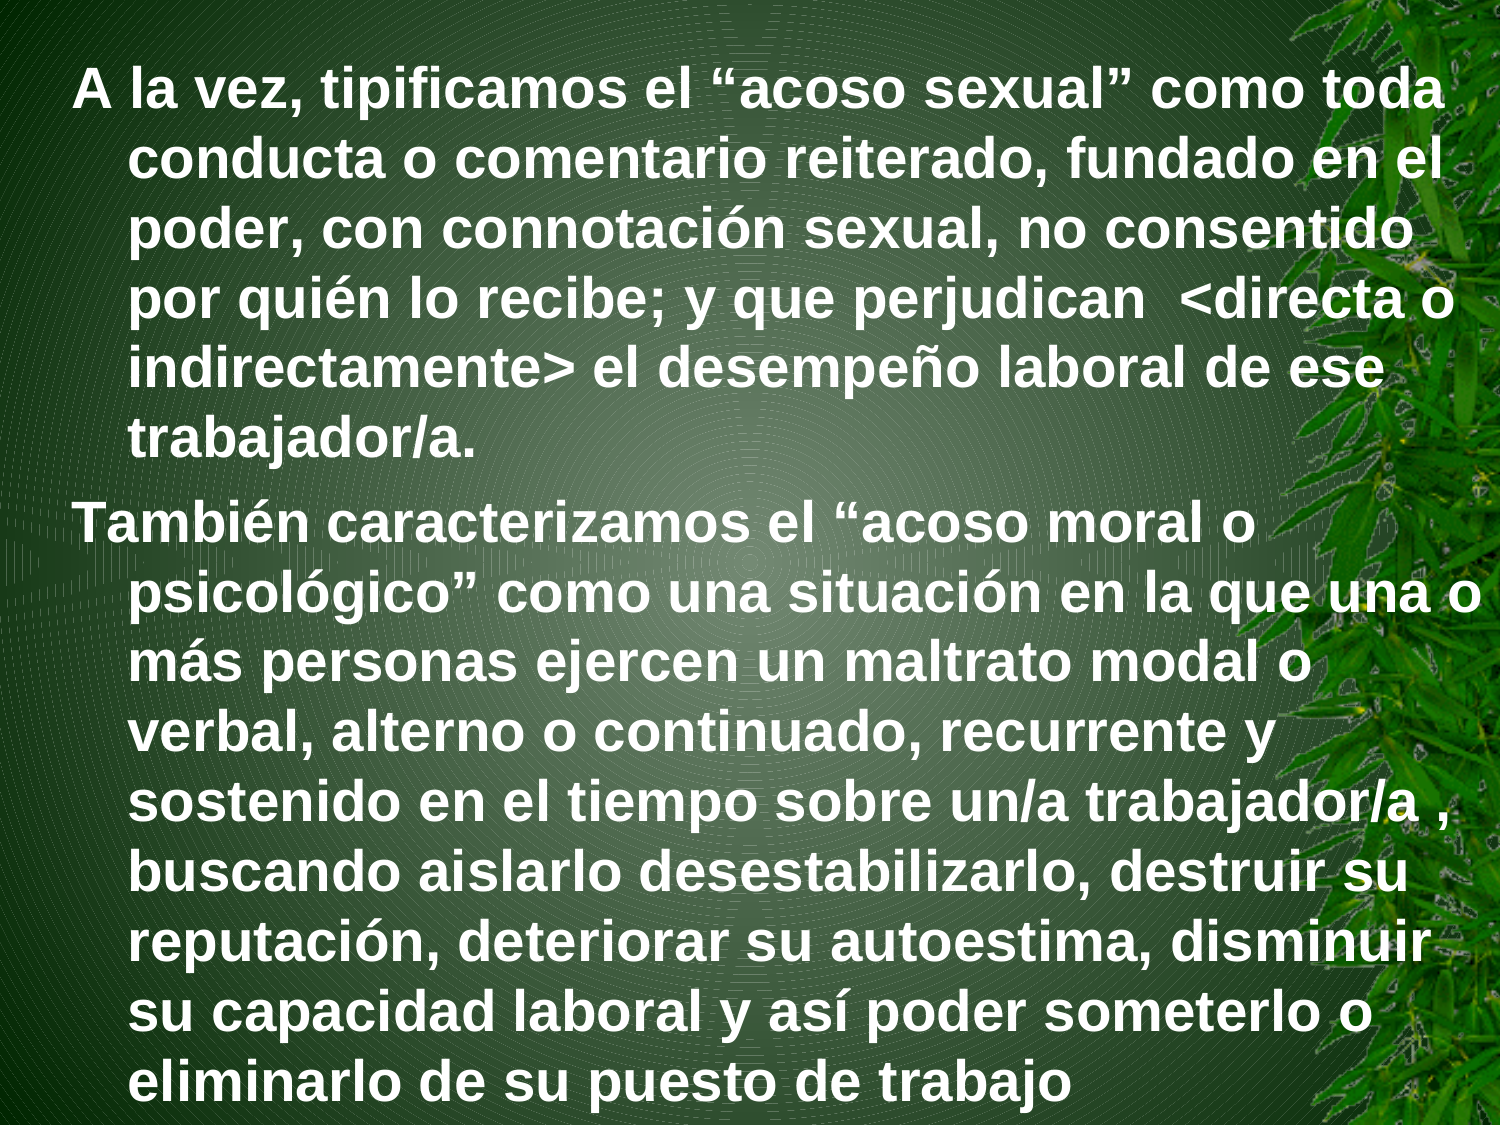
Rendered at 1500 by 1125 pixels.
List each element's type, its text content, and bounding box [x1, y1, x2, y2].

list A la vez, tipificamos el “acoso sexual” como toda conducta o comentario reiterado, fundado en el poder, con connotación sexual, no consentido por quién lo recibe; y que perjudican <directa o indirectamente> el desempeño laboral de ese trabajador/a. También caracterizamos el “acoso moral o psicológico” como una situación en la que una o más personas ejercen un maltrato modal o verbal, alterno o continuado, recurrente y sostenido en el tiempo sobre un/a trabajador/a , buscando aislarlo desestabilizarlo, destruir su reputación, deteriorar su autoestima, disminuir su capacidad laboral y así poder someterlo o eliminarlo de su puesto de trabajo [0, 42, 1500, 1125]
